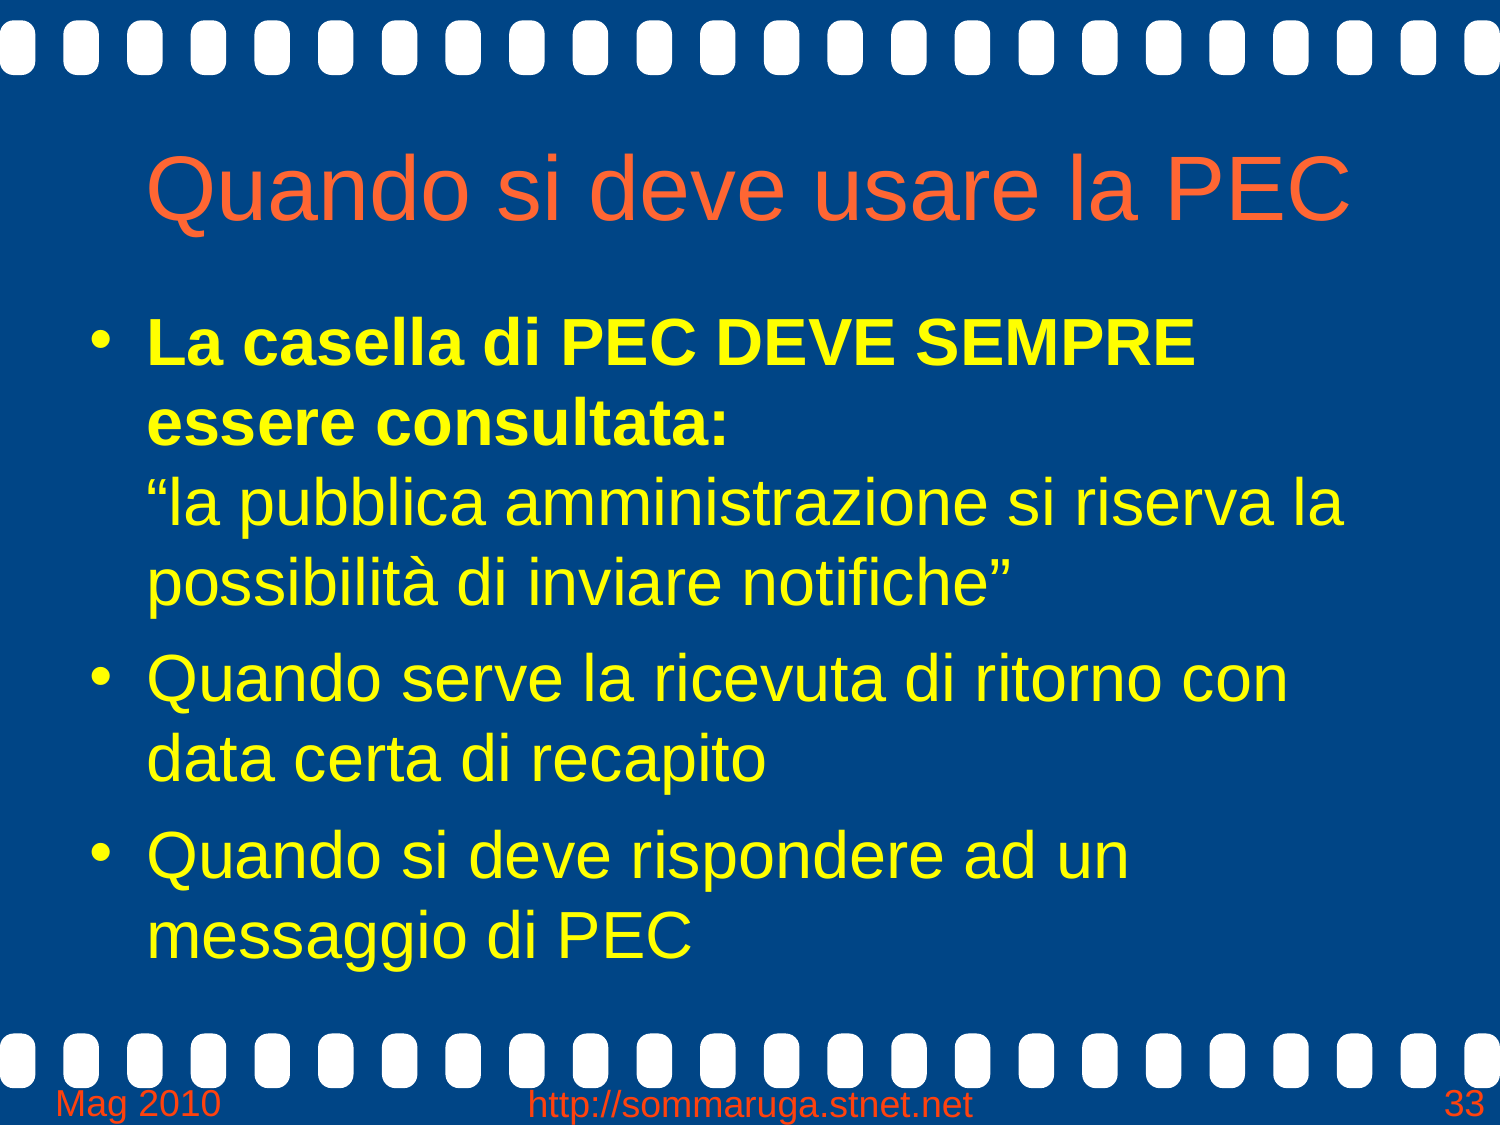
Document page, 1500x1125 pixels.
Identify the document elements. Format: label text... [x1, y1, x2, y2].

list La casella di PEC DEVE SEMPRE essere consultata: “la pubblica amministrazione si riserva la possibilità di inviare notifiche” Quando serve la ricevuta di ritorno con data certa di recapito Quando si deve rispondere ad un messaggio di PEC [75, 290, 1426, 1021]
title Quando si deve usare la PEC [75, 58, 1426, 290]
